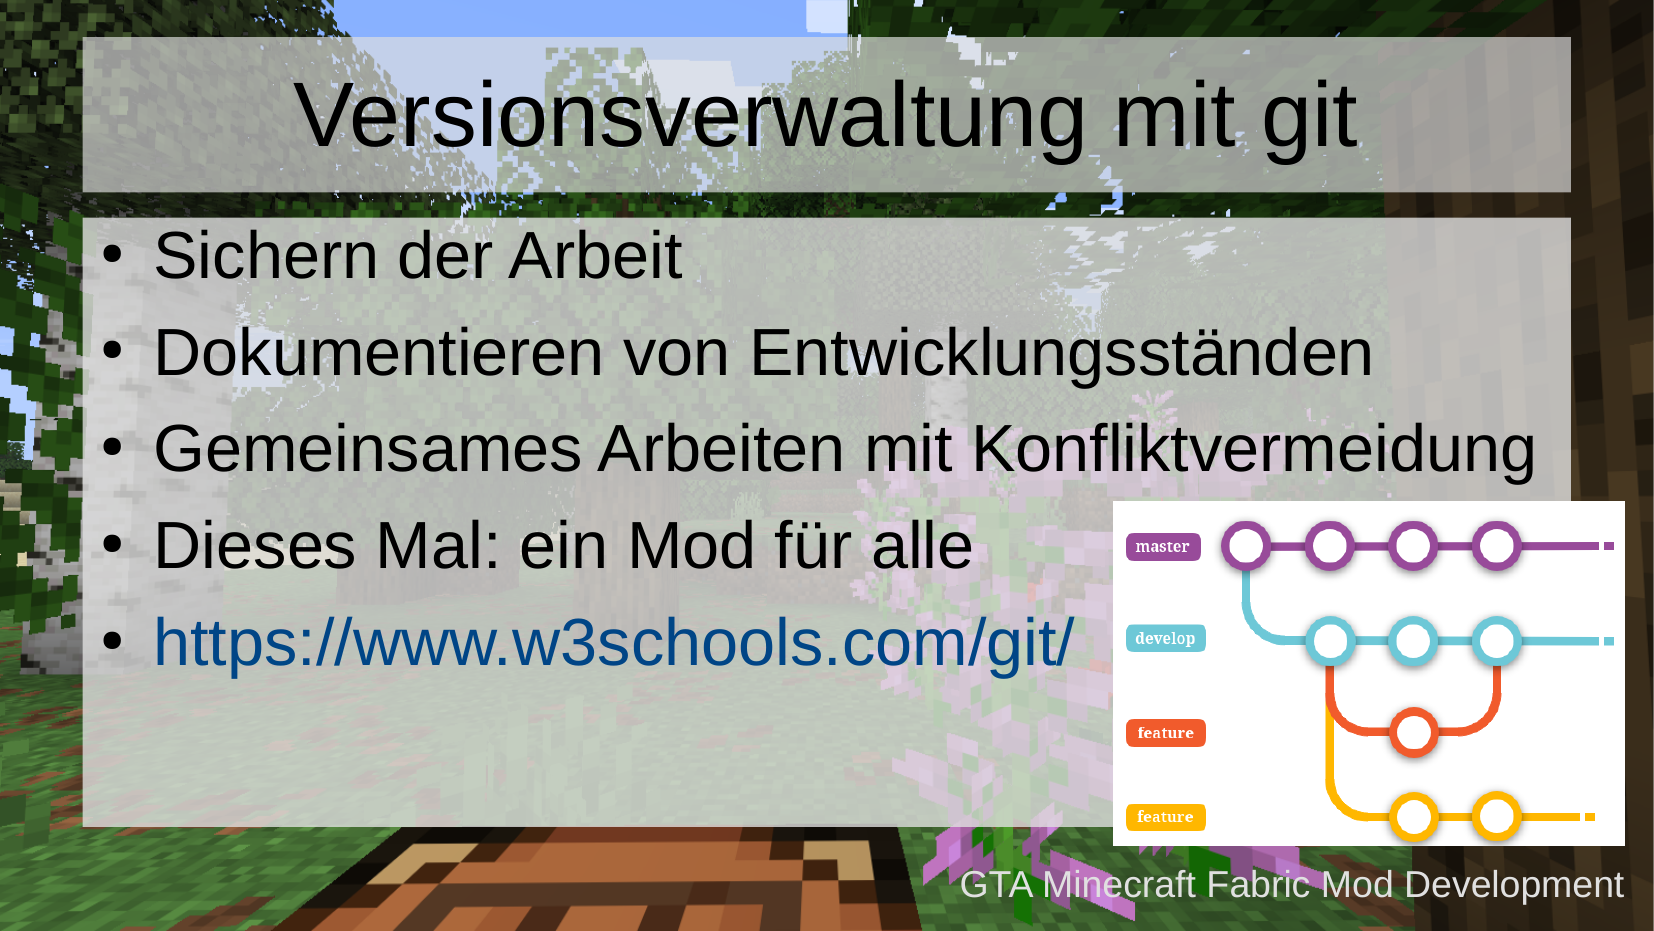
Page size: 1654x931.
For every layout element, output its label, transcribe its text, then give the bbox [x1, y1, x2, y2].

title Versionsverwaltung mit git [82, 37, 1571, 193]
list Sichern der Arbeit Dokumentieren von Entwicklungsständen Gemeinsames Arbeiten mit Konfliktvermeidung Dieses Mal: ein Mod für alle https://www.w3schools.com/git/ [82, 217, 1571, 827]
picture [0, 0, 1654, 931]
